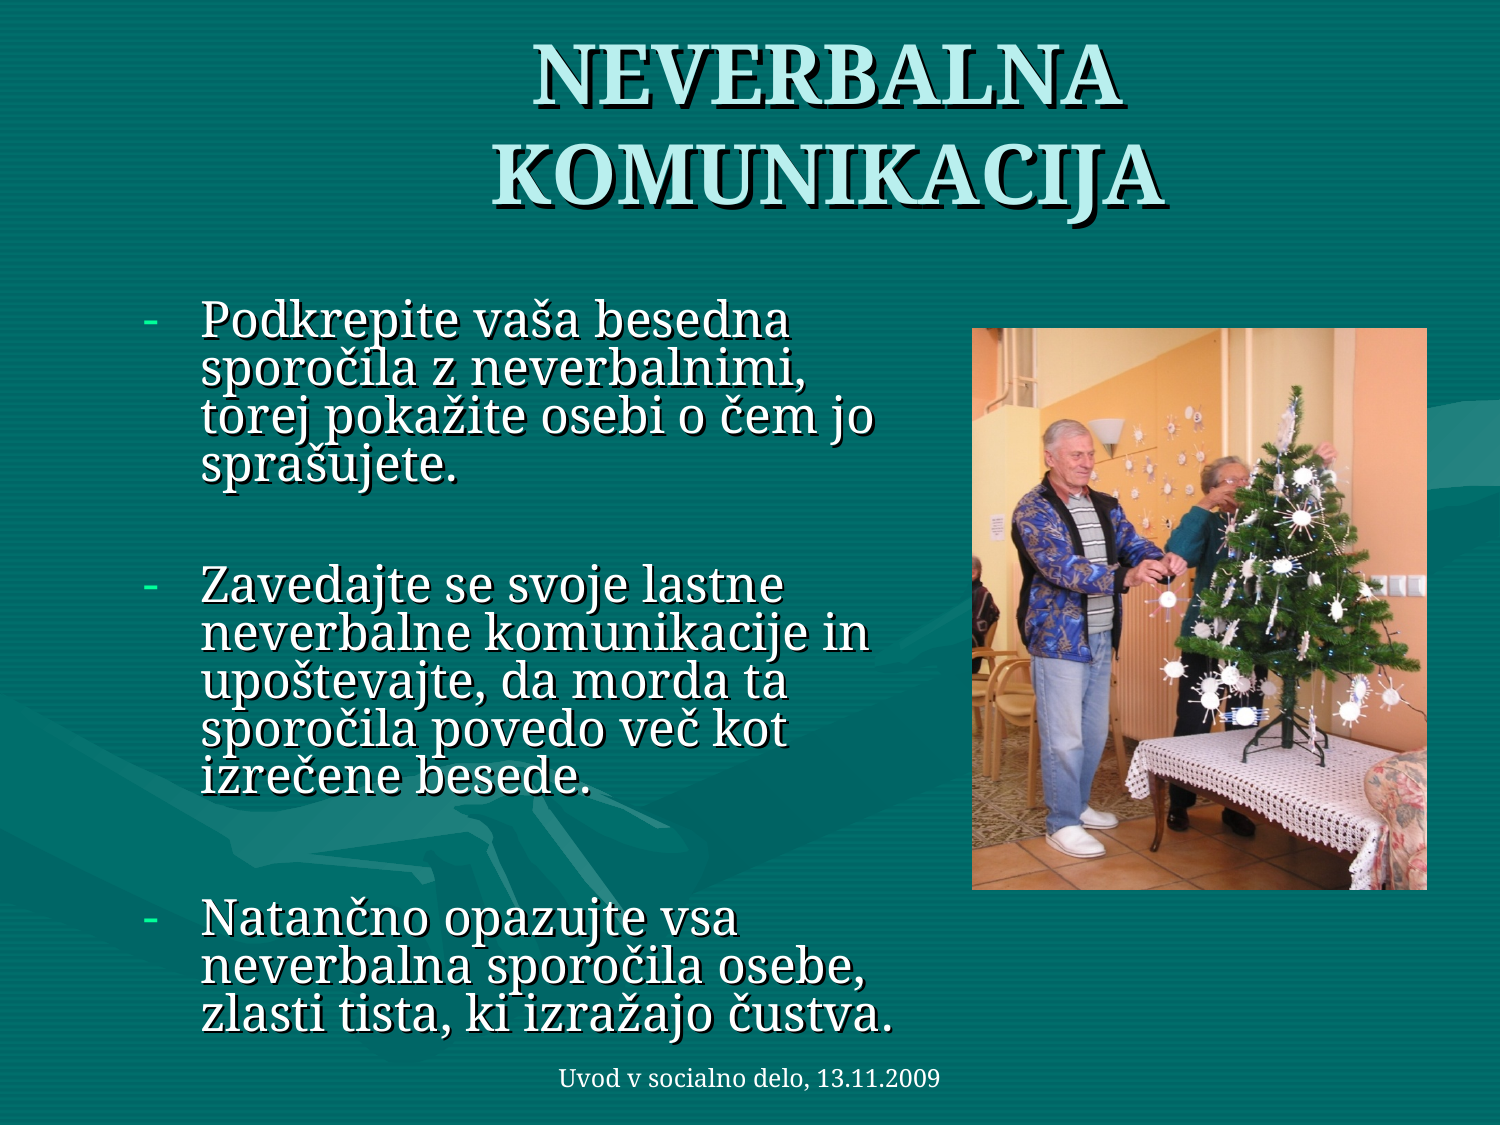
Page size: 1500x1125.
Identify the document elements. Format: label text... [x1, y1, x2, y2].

picture [0, 0, 1500, 1125]
list [762, 262, 1426, 1001]
text_box Uvod v socialno delo, 13.11.2009 [512, 1025, 988, 1101]
list Podkrepite vaša besedna sporočila z neverbalnimi, torej pokažite osebi o čem jo sprašujete. Zavedajte se svoje lastne neverbalne komunikacije in upoštevajte, da morda ta sporočila povedo več kot izrečene besede. Natančno opazujte vsa neverbalna sporočila osebe, zlasti tista, ki izražajo čustva. [128, 210, 938, 1071]
title NEVERBALNA KOMUNIKACIJA [188, 14, 1468, 230]
